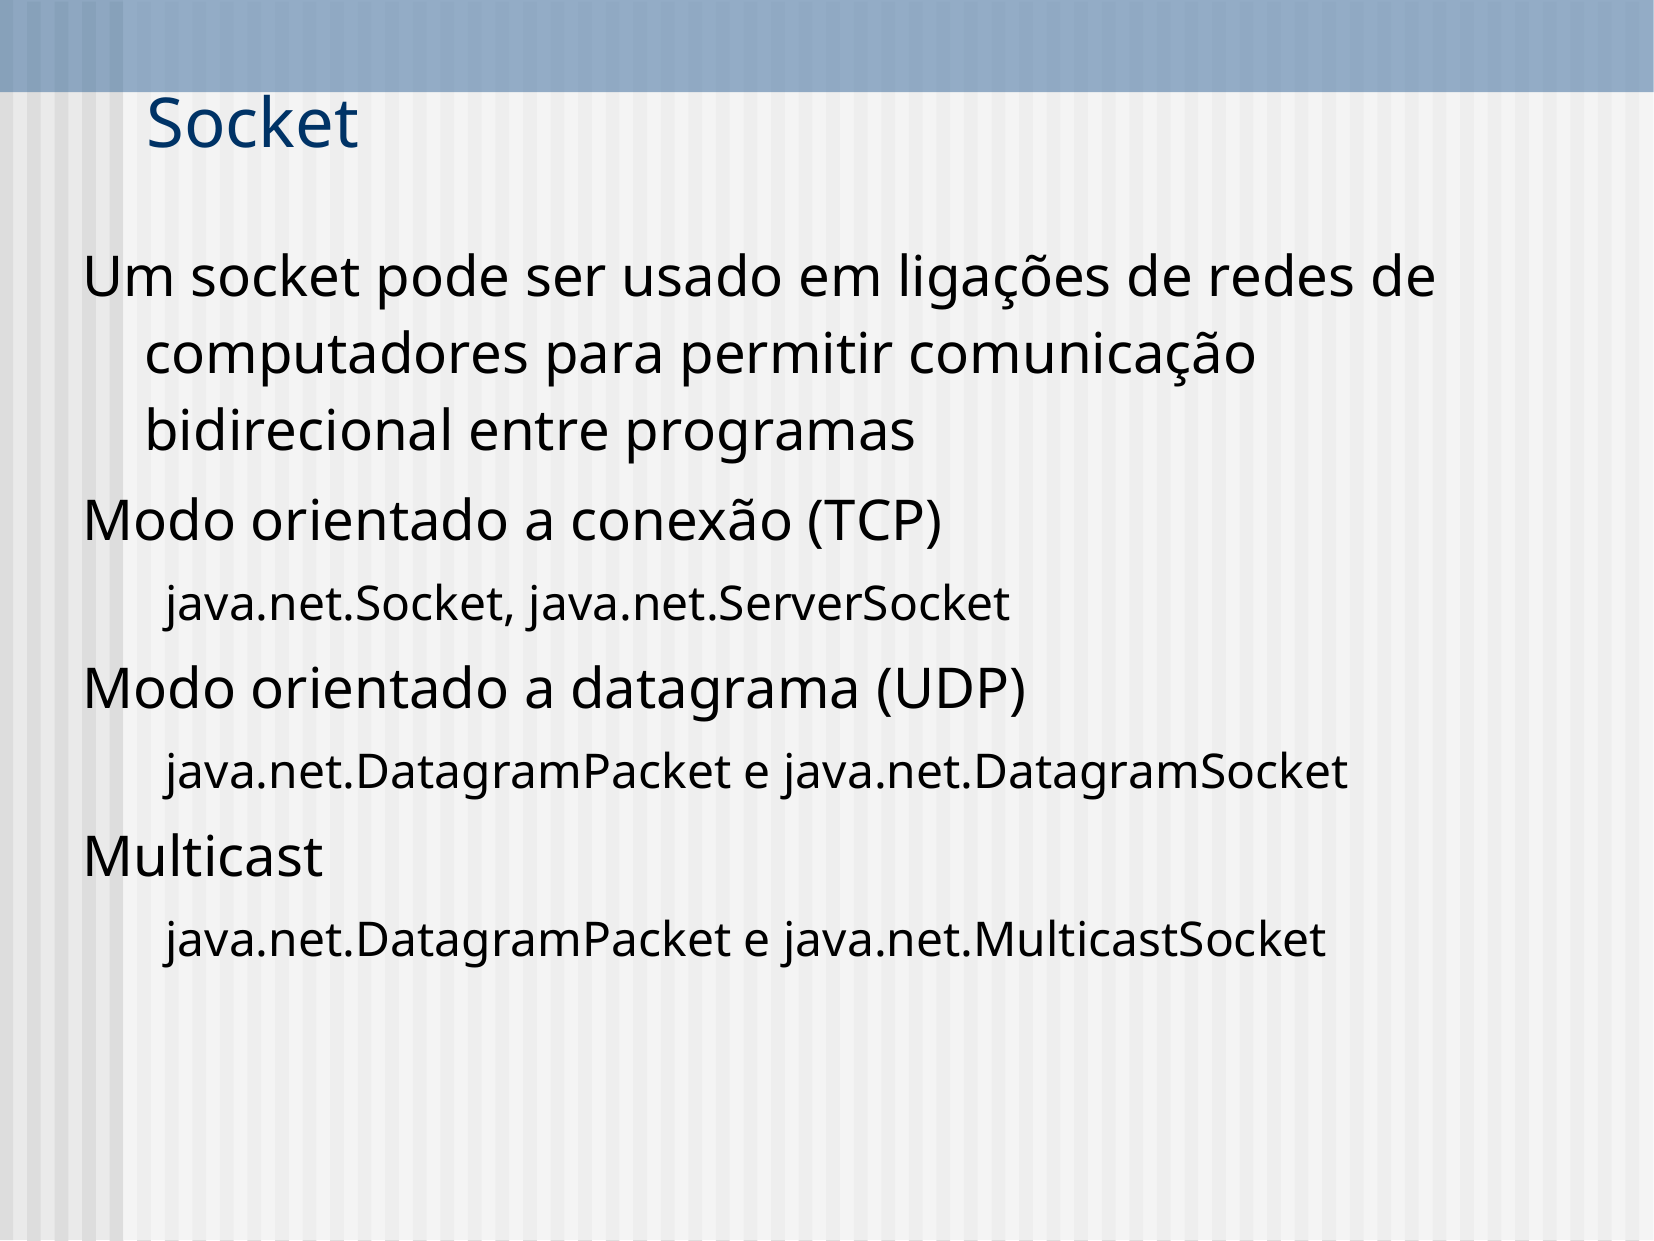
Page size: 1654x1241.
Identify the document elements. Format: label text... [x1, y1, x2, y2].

title Socket [146, 29, 1536, 212]
list Um socket pode ser usado em ligações de redes de computadores para permitir comunicação bidirecional entre programas Modo orientado a conexão (TCP) java.net.Socket, java.net.ServerSocket Modo orientado a datagrama (UDP) java.net.DatagramPacket e java.net.DatagramSocket Multicast java.net.DatagramPacket e java.net.MulticastSocket [82, 236, 1571, 1094]
